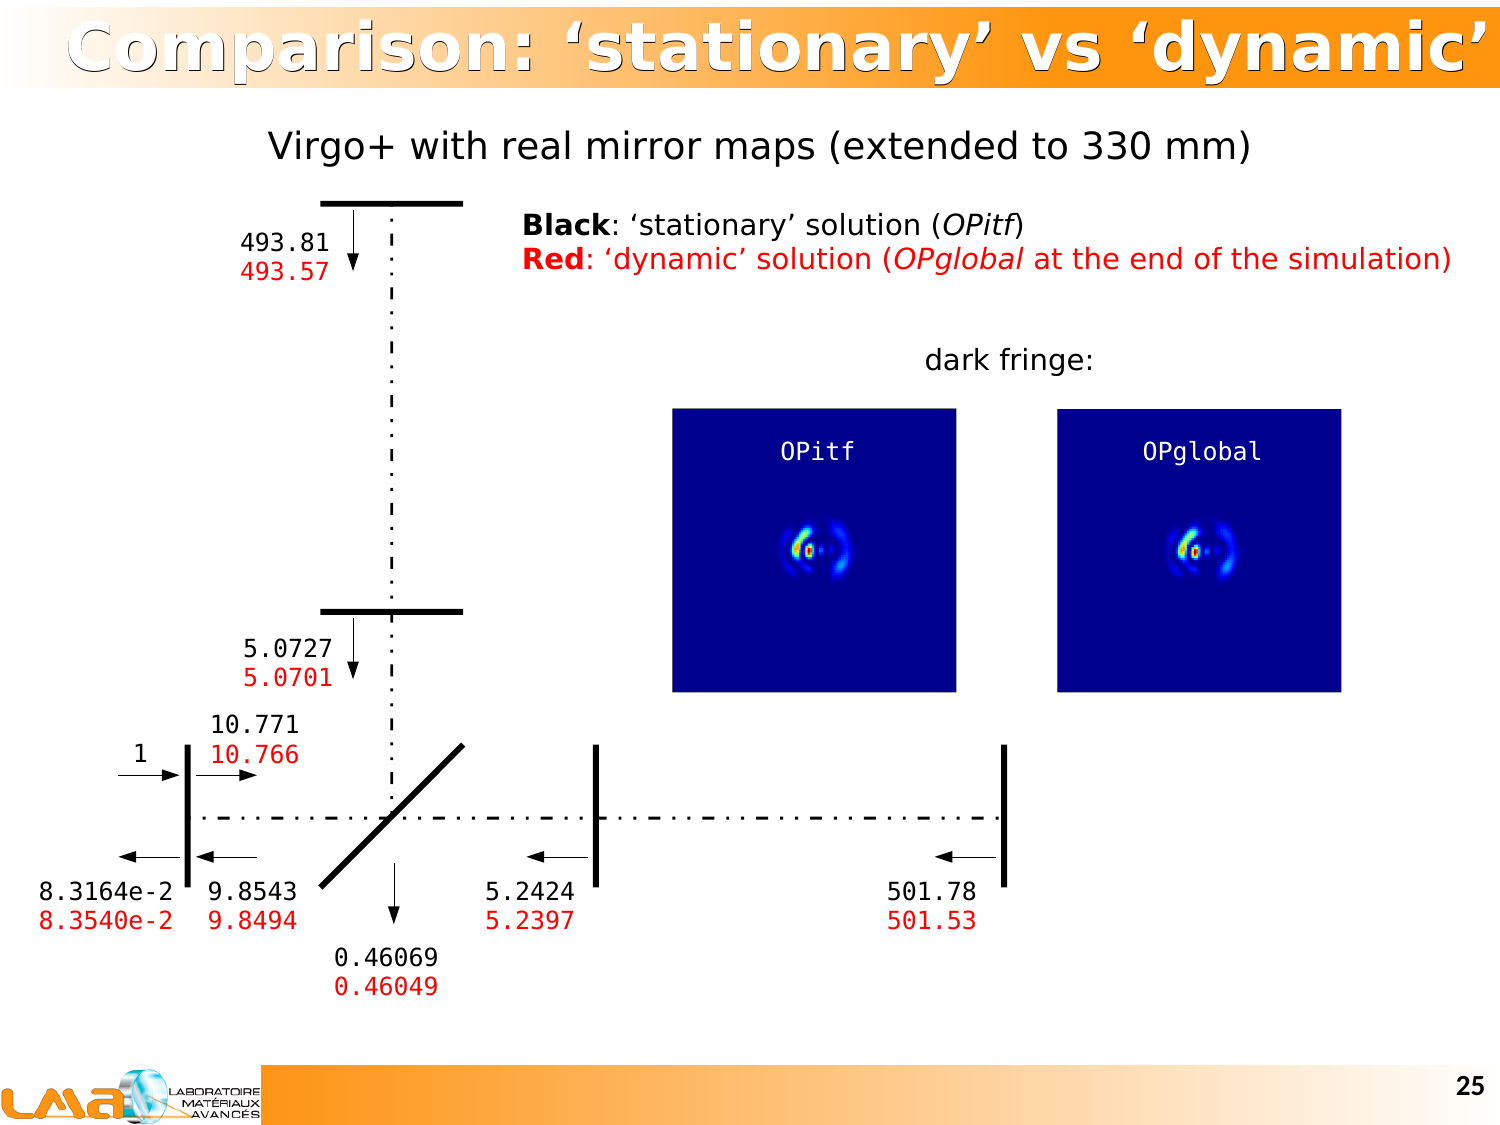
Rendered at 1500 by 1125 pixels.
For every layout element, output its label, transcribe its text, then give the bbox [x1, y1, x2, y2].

text_box 9.8543 [192, 869, 313, 899]
text_box 8.3540e-2 [23, 899, 189, 944]
text_box dark fringe: [909, 336, 1111, 386]
text_box 0.46069 [318, 935, 454, 964]
text_box Black: ‘stationary’ solution (OPitf) Red: ‘dynamic’ solution (OPglobal at the end of the simulation) [507, 200, 1470, 285]
text_box 9.8494 [192, 899, 313, 944]
text_box 10.766 [195, 732, 315, 778]
text_box 501.78 [872, 869, 992, 899]
title Comparison: ‘stationary’ vs ‘dynamic’ [0, 7, 1500, 88]
text_box 5.2397 [470, 899, 591, 944]
text_box 5.0727 [228, 626, 349, 656]
picture [1052, 409, 1354, 695]
text_box 5.0701 [228, 656, 349, 701]
text_box 493.57 [225, 250, 345, 295]
text_box 501.53 [872, 899, 992, 944]
text_box 0.46049 [318, 964, 454, 1010]
text_box 5.2424 [470, 869, 591, 899]
picture [0, 1065, 261, 1125]
text_box Virgo+ with real mirror maps (extended to 330 mm) [252, 117, 1248, 176]
text_box OPglobal [1127, 429, 1278, 474]
text_box 10.771 [195, 703, 315, 732]
text_box 1 [118, 731, 163, 776]
text_box 8.3164e-2 [23, 869, 189, 899]
picture [118, 200, 1008, 925]
text_box OPitf [765, 429, 871, 474]
text_box 493.81 [225, 220, 345, 250]
